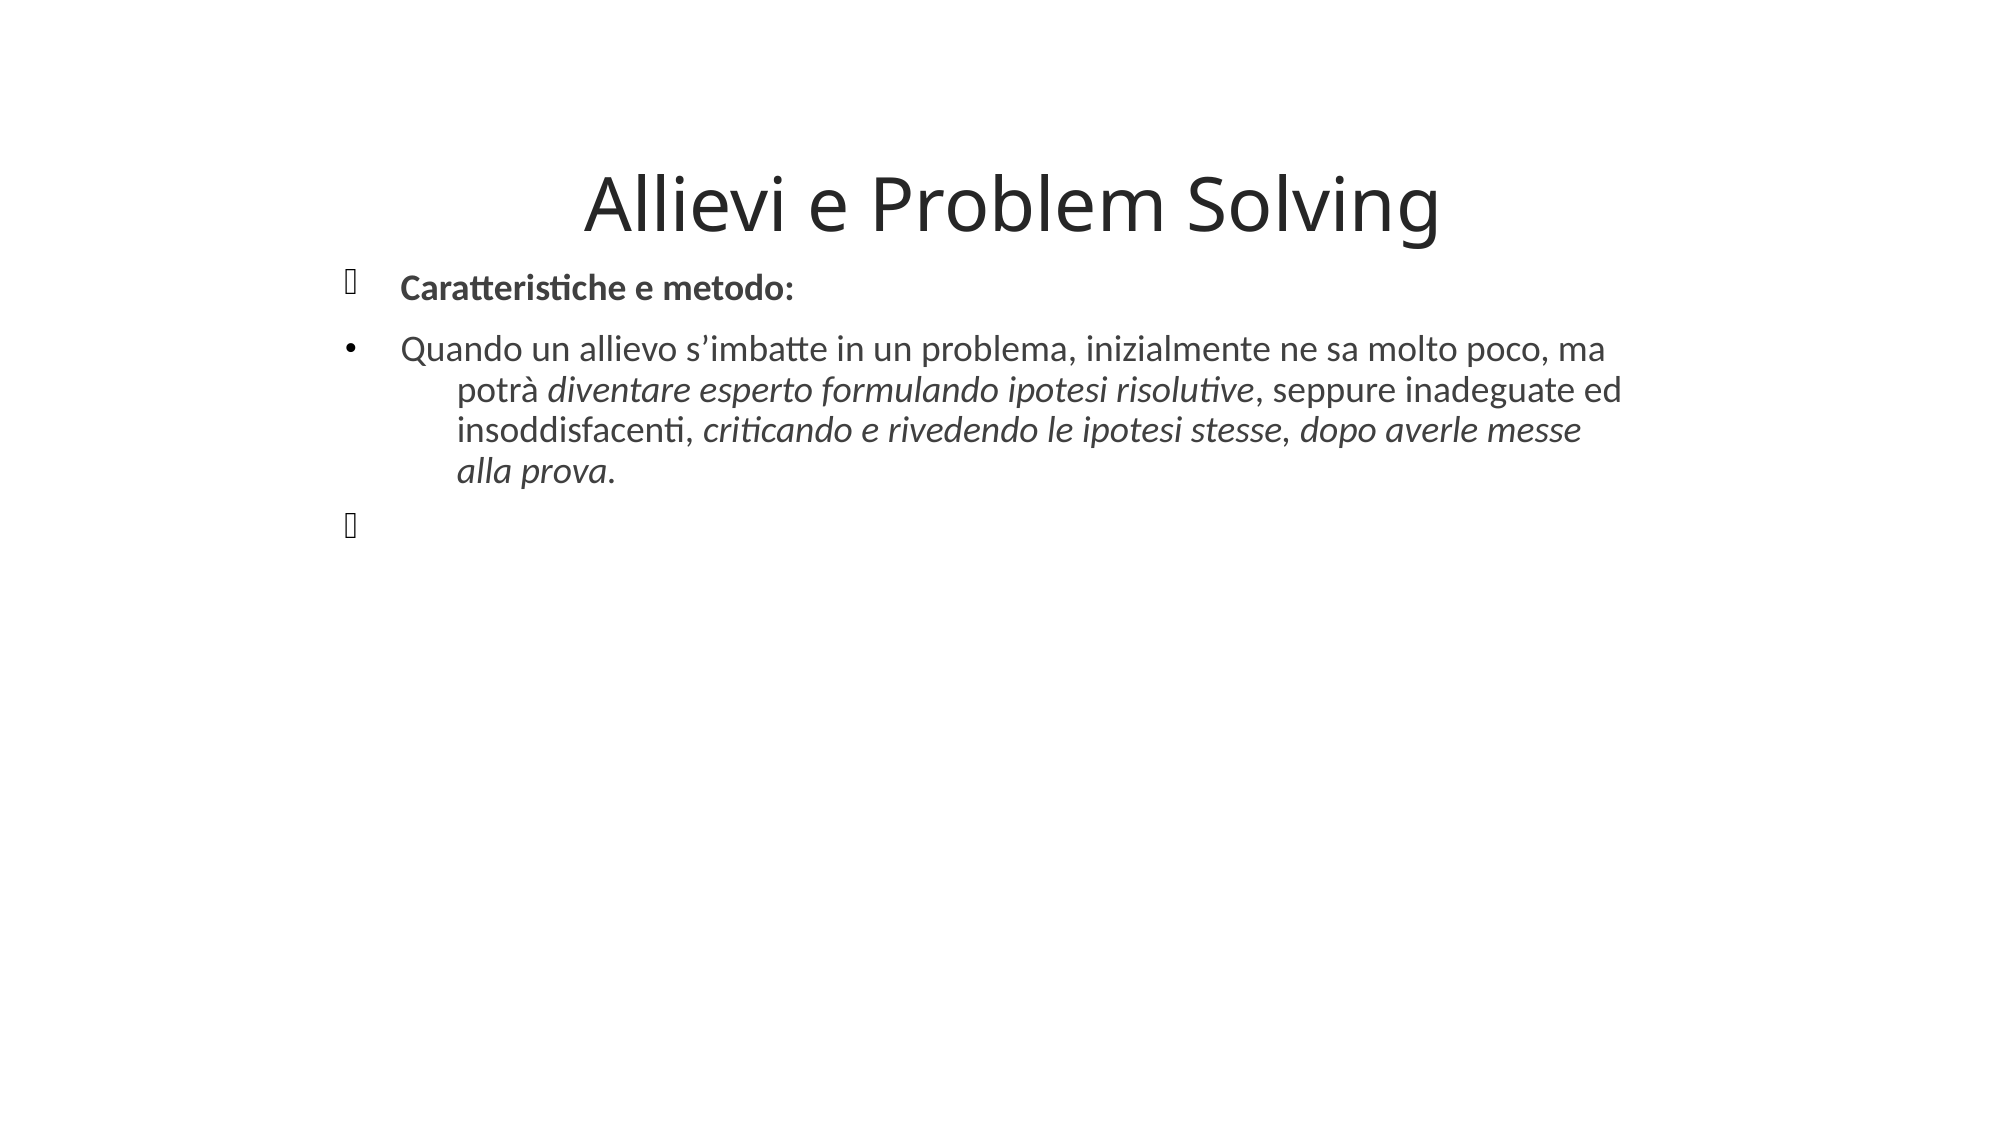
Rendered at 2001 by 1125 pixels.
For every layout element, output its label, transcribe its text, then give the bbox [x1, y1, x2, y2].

title Allievi e Problem Solving [569, 102, 1651, 313]
list Caratteristiche e metodo: Quando un allievo s’imbatte in un problema, inizialmente ne sa molto poco, ma potrà diventare esperto formulando ipotesi risolutive, seppure inadeguate ed insoddisfacenti, criticando e rivedendo le ipotesi stesse, dopo averle messe alla prova. [329, 260, 1649, 914]
